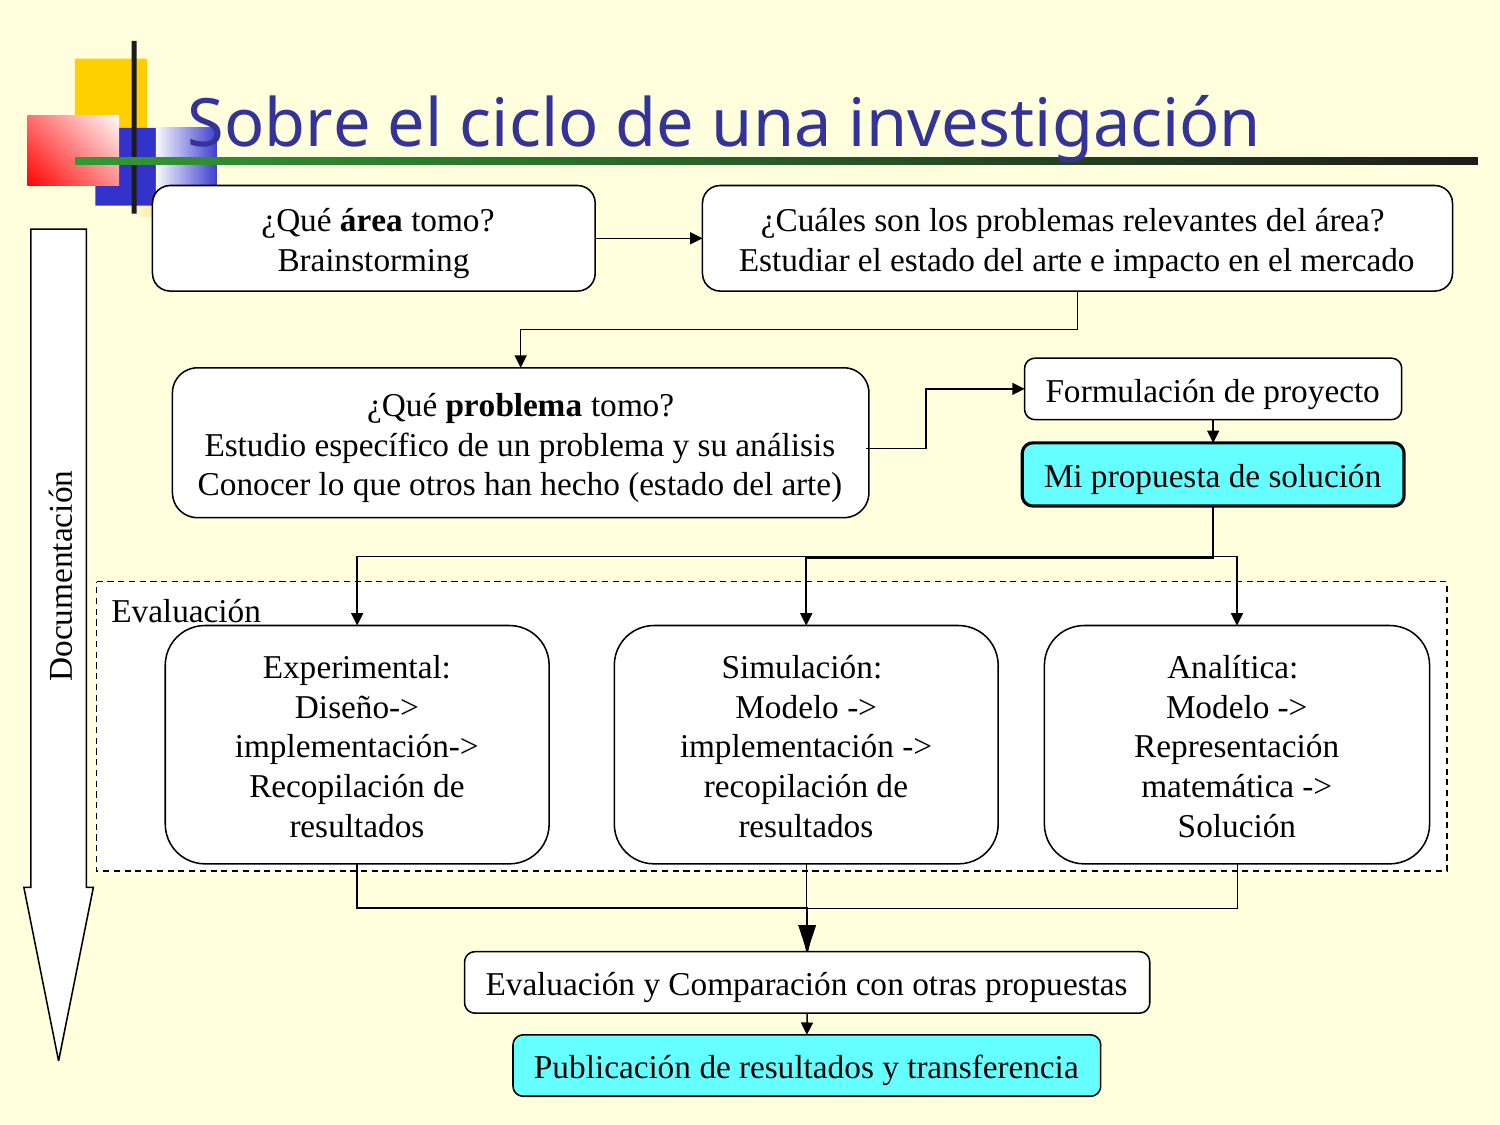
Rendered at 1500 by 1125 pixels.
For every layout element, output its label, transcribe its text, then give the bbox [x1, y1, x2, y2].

text_box Evaluación y Comparación con otras propuestas [464, 951, 1150, 1014]
text_box ¿Qué problema tomo? Estudio específico de un problema y su análisis Conocer lo que otros han hecho (estado del arte) [172, 367, 869, 518]
text_box ¿Qué área tomo?Brainstorming [152, 185, 596, 292]
text_box Experimental: Diseño-> implementación-> Recopilación de resultados [165, 625, 550, 864]
text_box Analítica: Modelo -> Representación matemática -> Solución [1044, 625, 1430, 864]
text_box Evaluación [1238, 581, 1447, 872]
text_box Mi propuesta de solución [1022, 442, 1405, 506]
title Sobre el ciclo de una investigación [187, 45, 1466, 193]
text_box Evaluación [358, 581, 806, 872]
text_box Publicación de resultados y transferencia [513, 1034, 1101, 1097]
text_box Evaluación [96, 581, 356, 872]
text_box ¿Cuáles son los problemas relevantes del área? Estudiar el estado del arte e impacto en el mercado [702, 193, 1453, 292]
text_box Formulación de proyecto [1024, 358, 1402, 420]
text_box Simulación: Modelo -> implementación -> recopilación de resultados [614, 625, 999, 864]
text_box Documentación [23, 229, 94, 1061]
text_box Evaluación [807, 581, 1237, 872]
